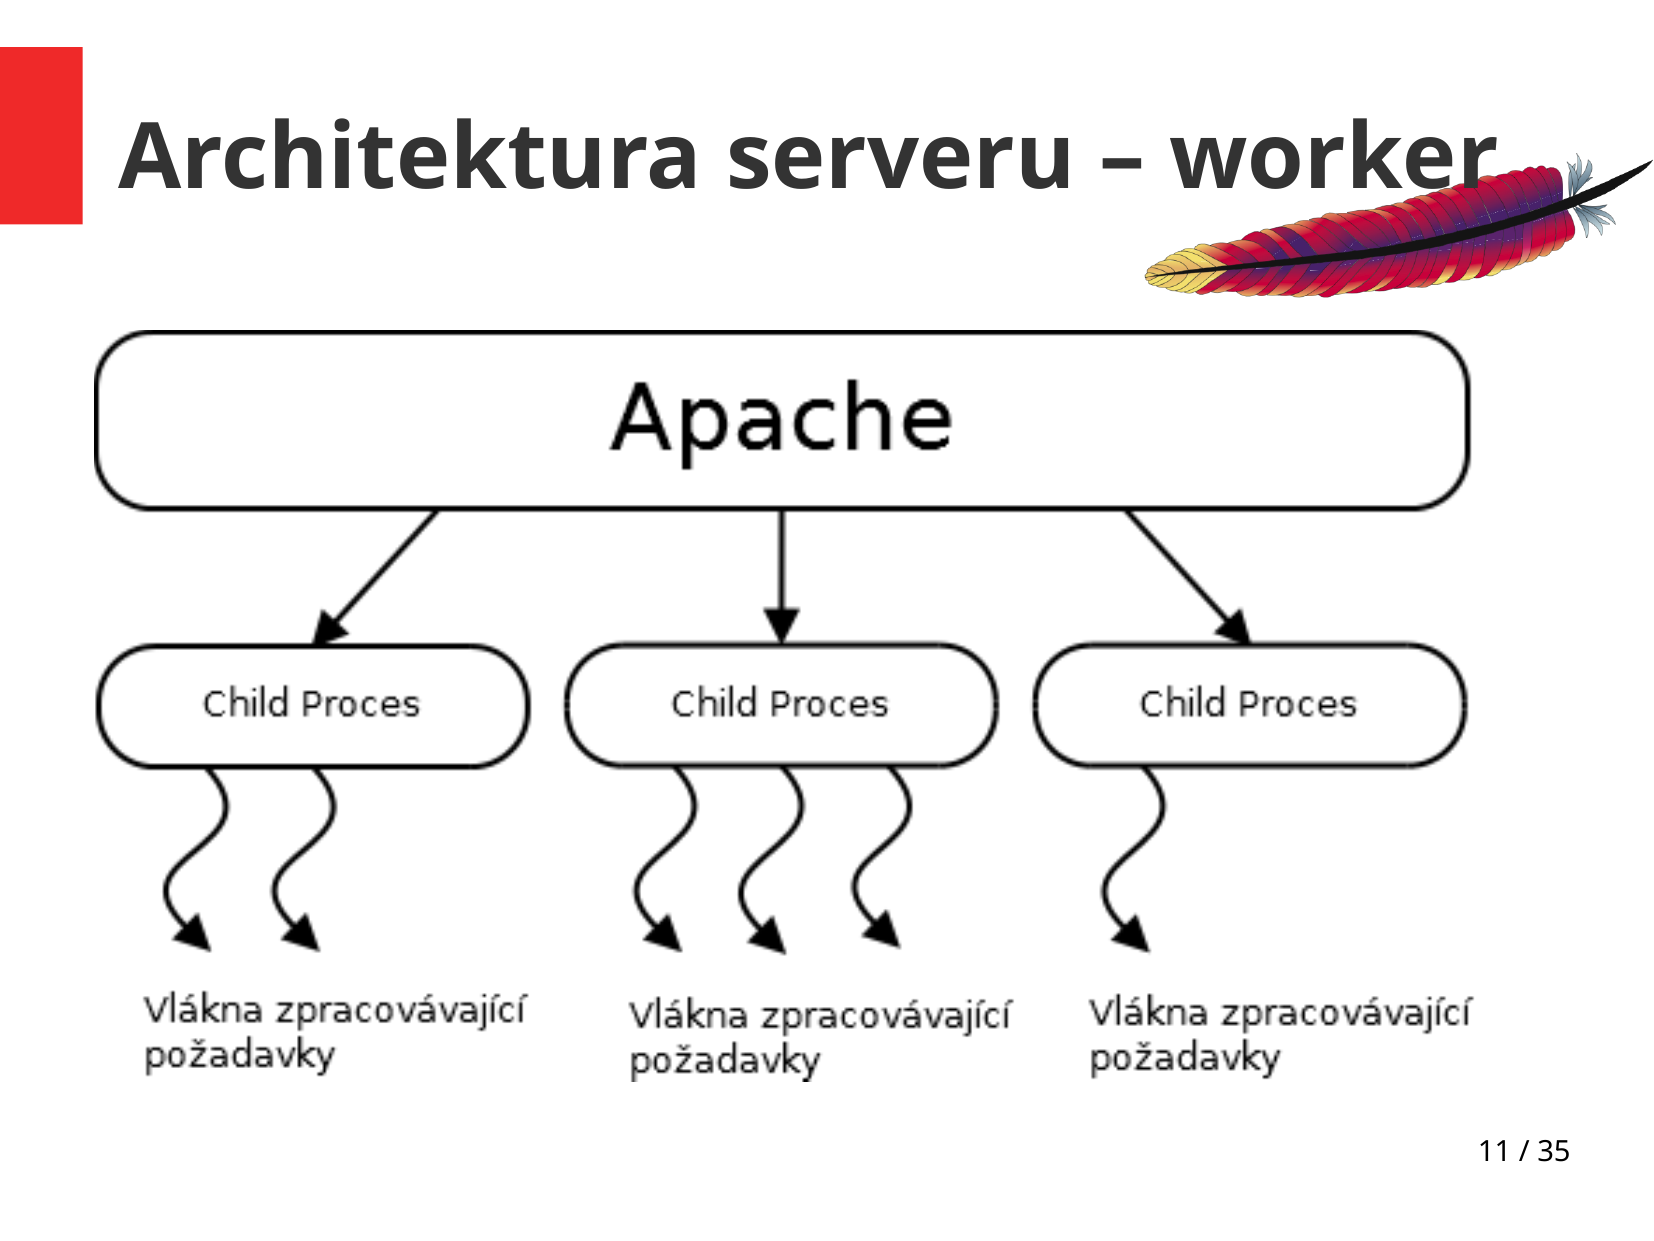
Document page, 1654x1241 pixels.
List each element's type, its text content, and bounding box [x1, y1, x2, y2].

title Architektura serveru – worker [118, 49, 1571, 257]
picture [94, 330, 1477, 1082]
picture [1144, 153, 1654, 298]
